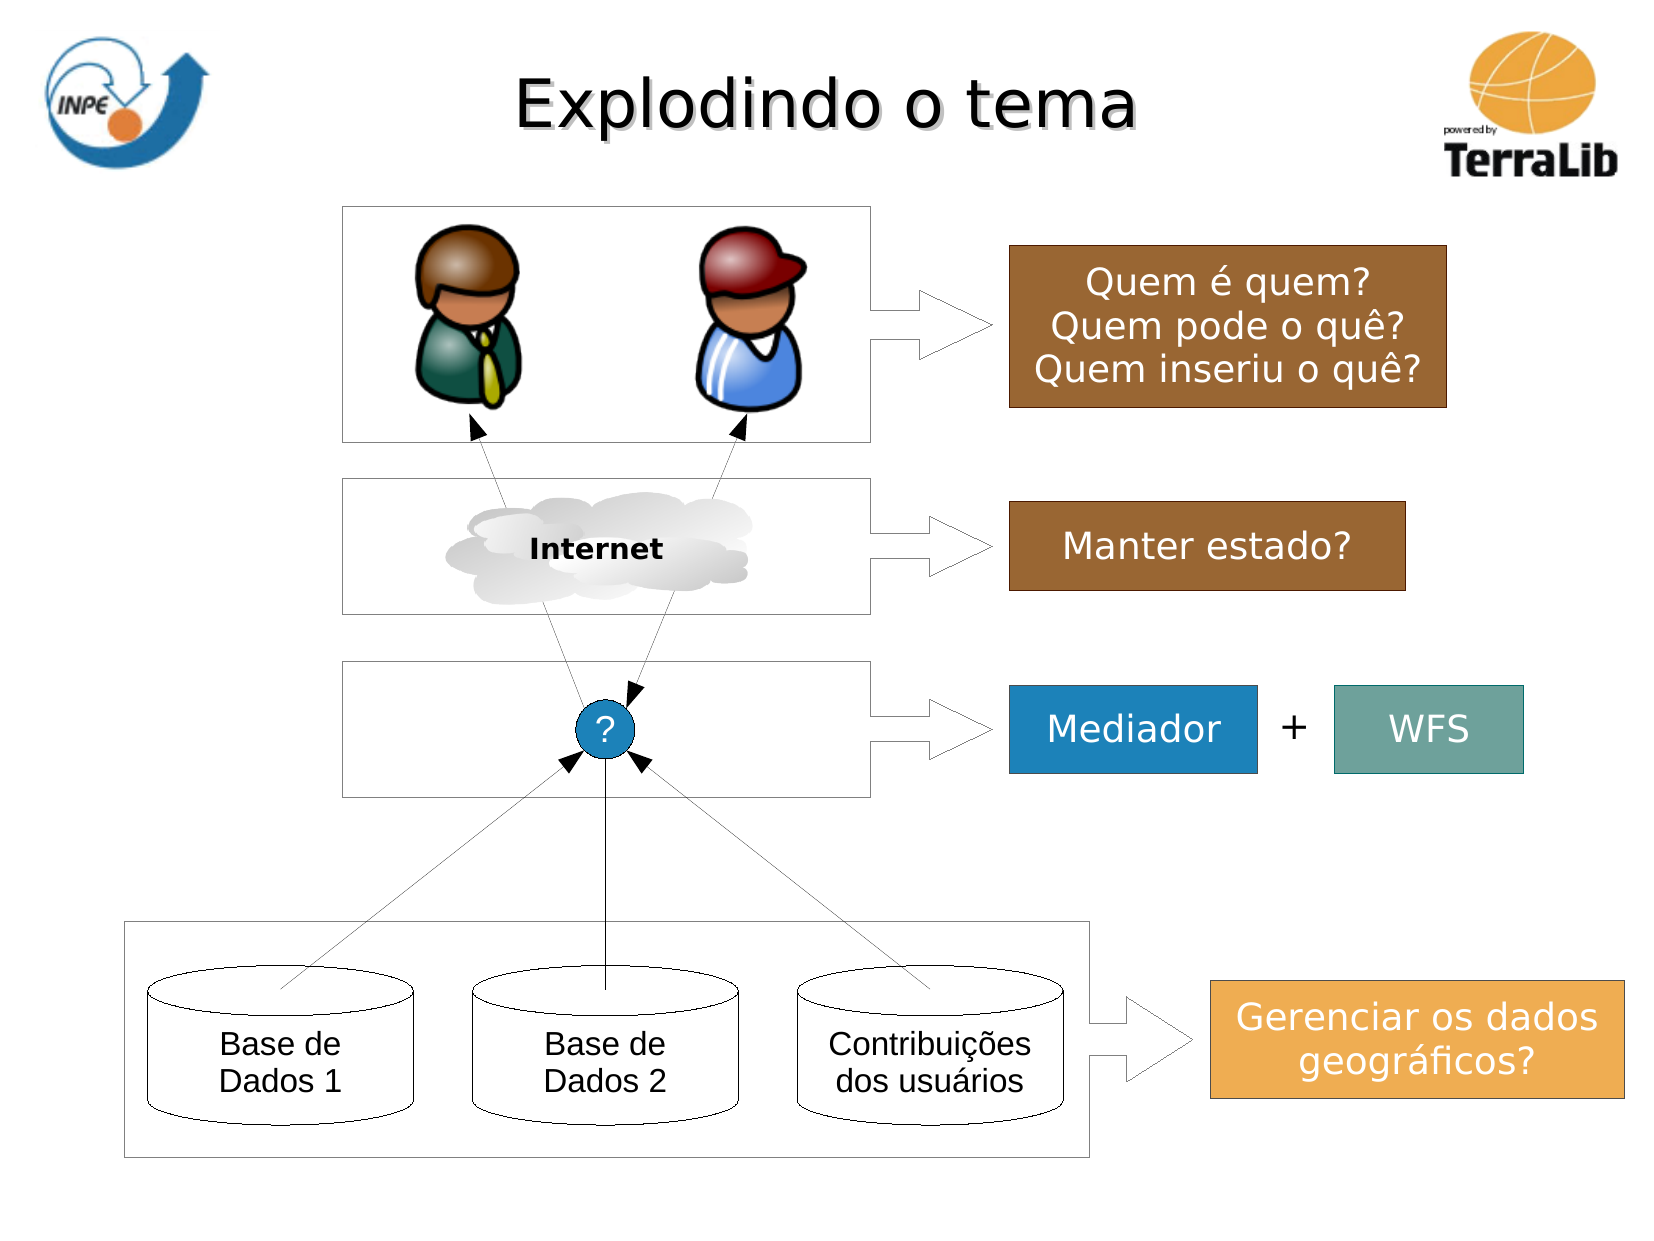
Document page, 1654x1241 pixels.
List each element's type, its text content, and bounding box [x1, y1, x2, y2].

text_box Base de Dados 2 [472, 965, 739, 1126]
text_box Mediador [1009, 685, 1258, 774]
text_box Base de Dados 1 [147, 965, 414, 1126]
text_box + [1263, 697, 1323, 756]
text_box ? [575, 699, 635, 759]
picture [371, 218, 567, 414]
title Explodindo o tema [206, 25, 1447, 184]
picture [35, 29, 206, 178]
text_box Contribuições dos usuários [797, 965, 1064, 1126]
text_box Quem é quem? Quem pode o quê? Quem inseriu o quê? [1009, 245, 1447, 408]
picture [1447, 29, 1619, 178]
text_box Manter estado? [1009, 501, 1406, 591]
picture [419, 490, 774, 609]
text_box Gerenciar os dados geográficos? [1210, 980, 1625, 1099]
text_box WFS [1334, 685, 1524, 774]
picture [649, 218, 845, 414]
